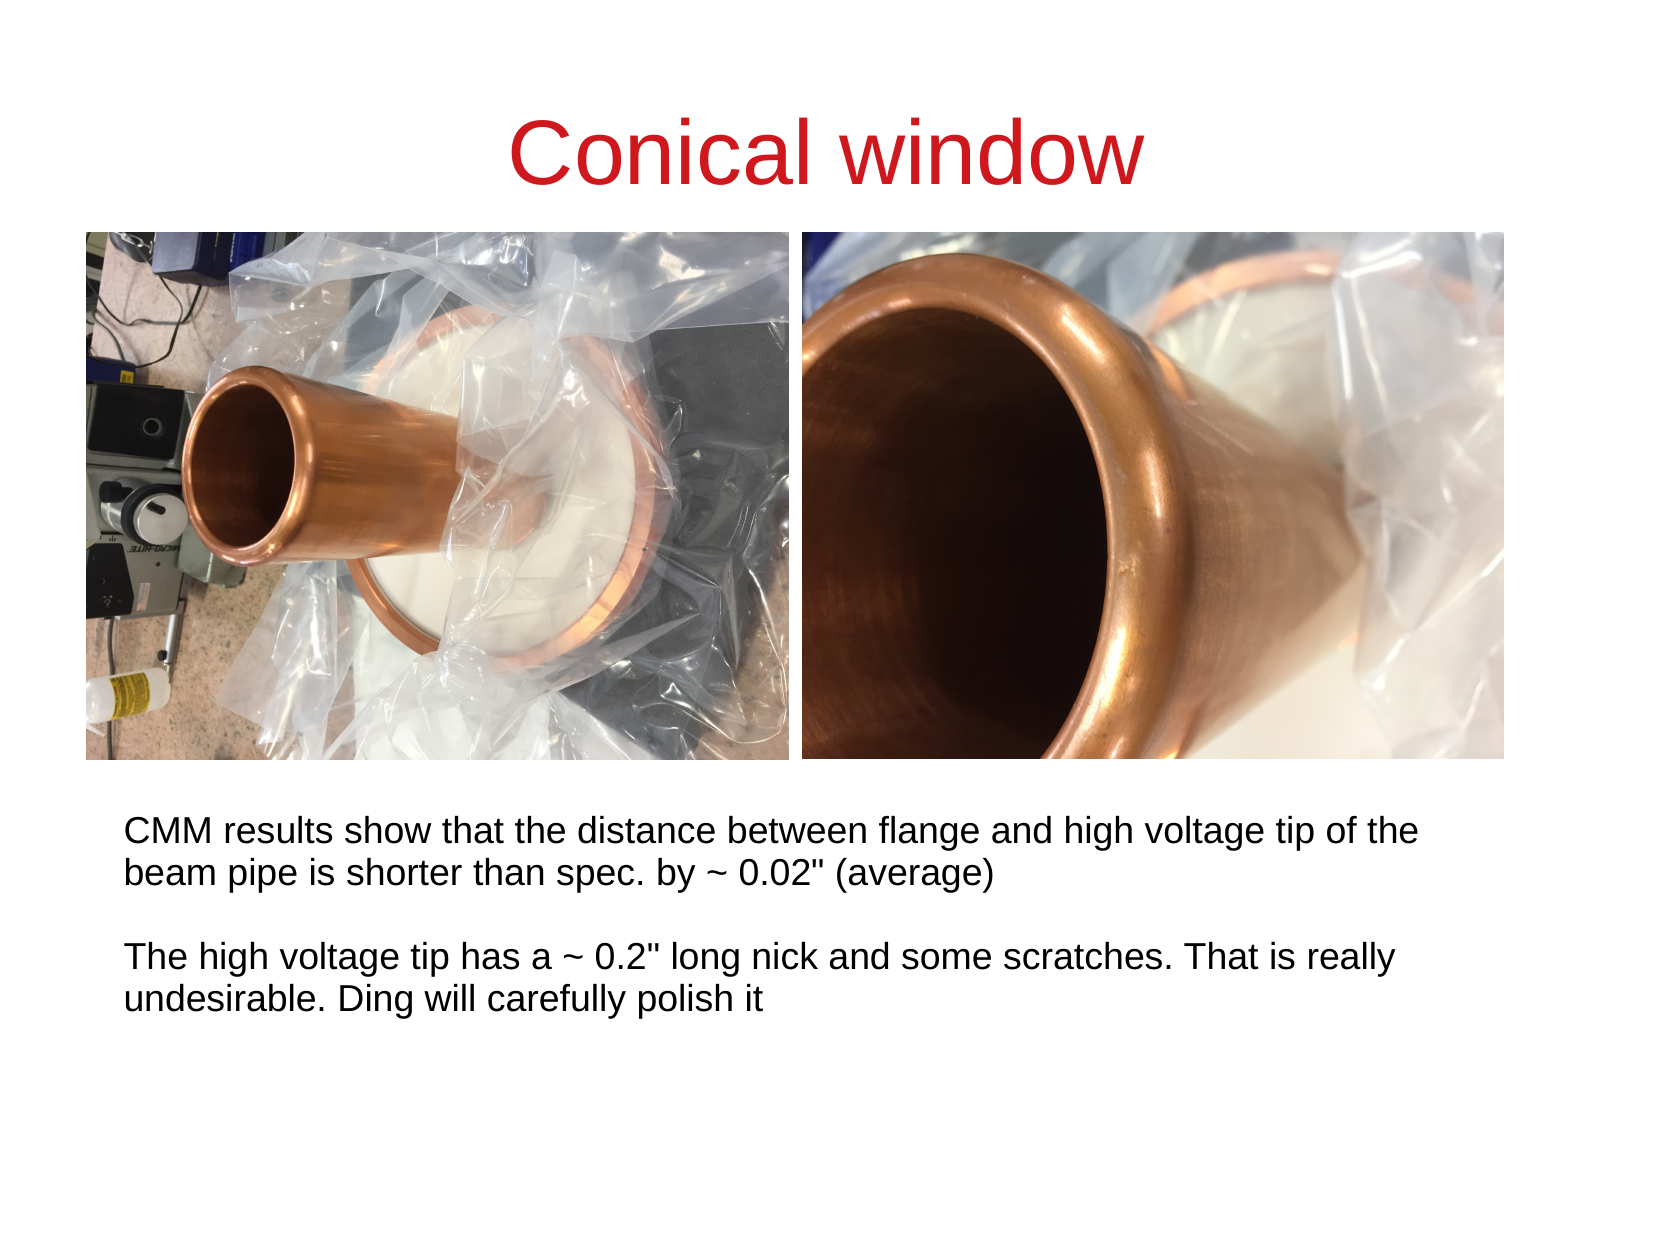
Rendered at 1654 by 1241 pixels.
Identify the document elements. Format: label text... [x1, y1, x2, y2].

text_box CMM results show that the distance between flange and high voltage tip of the beam pipe is shorter than spec. by ~ 0.02" (average) The high voltage tip has a ~ 0.2" long nick and some scratches. That is really undesirable. Ding will carefully polish it [108, 802, 1508, 1028]
title Conical window [82, 49, 1571, 257]
picture [802, 232, 1504, 759]
picture [86, 232, 789, 760]
